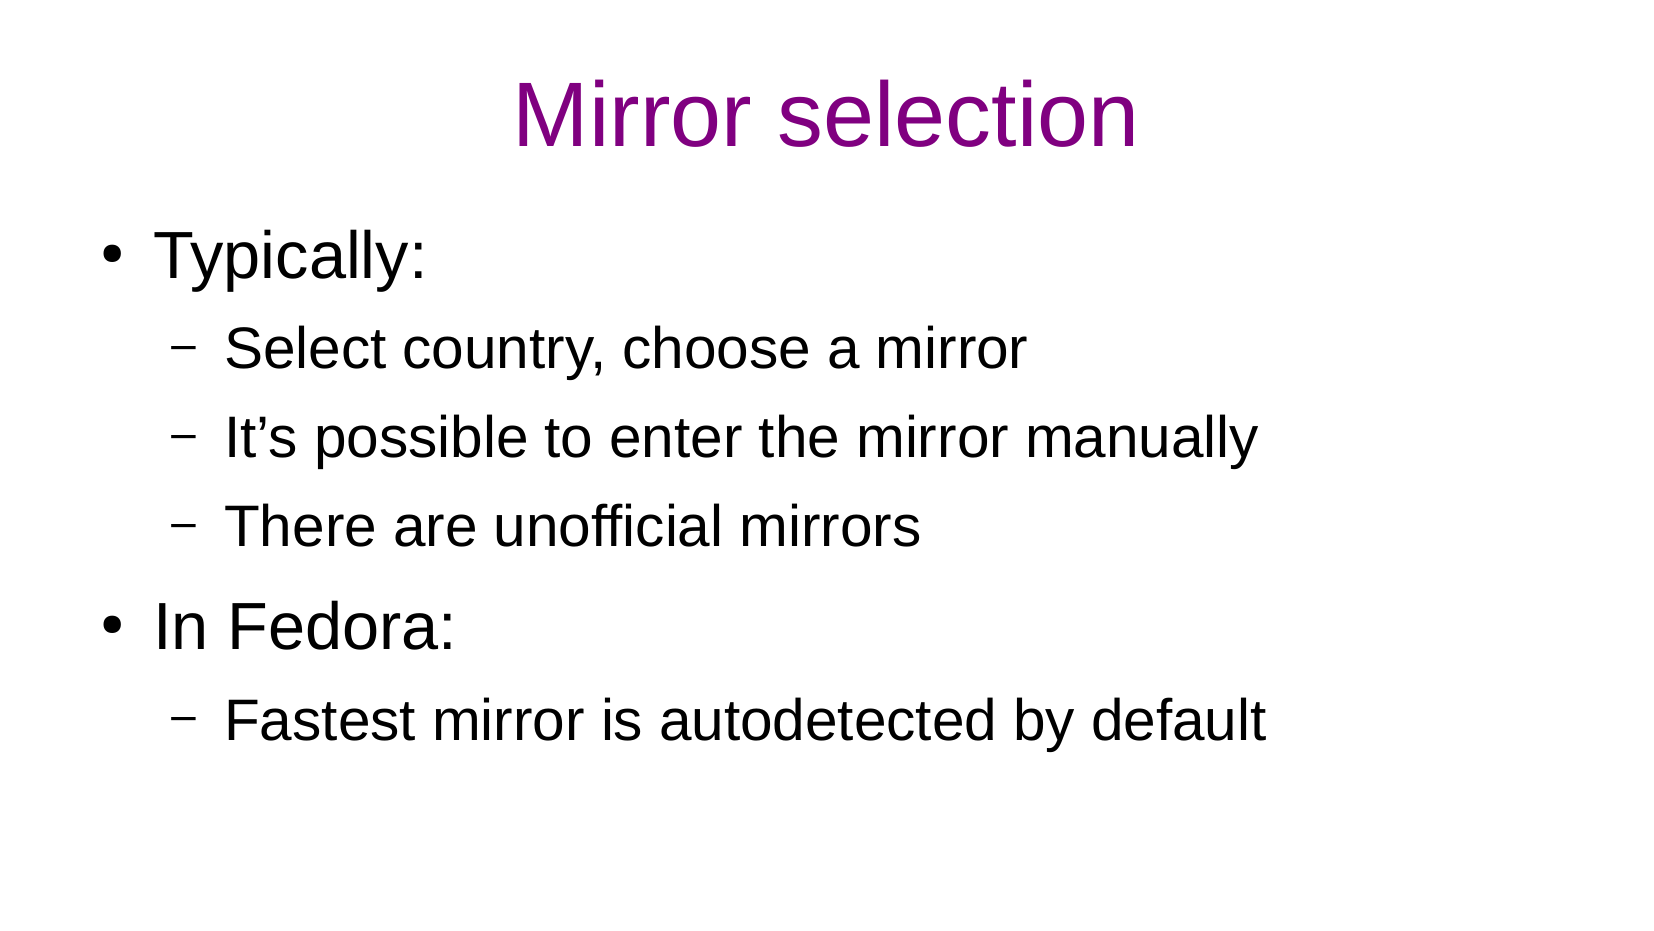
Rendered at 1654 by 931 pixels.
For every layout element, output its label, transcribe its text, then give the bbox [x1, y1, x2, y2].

list Typically: Select country, choose a mirror It’s possible to enter the mirror manually There are unofficial mirrors In Fedora: Fastest mirror is autodetected by default [82, 217, 1571, 757]
title Mirror selection [82, 37, 1571, 193]
